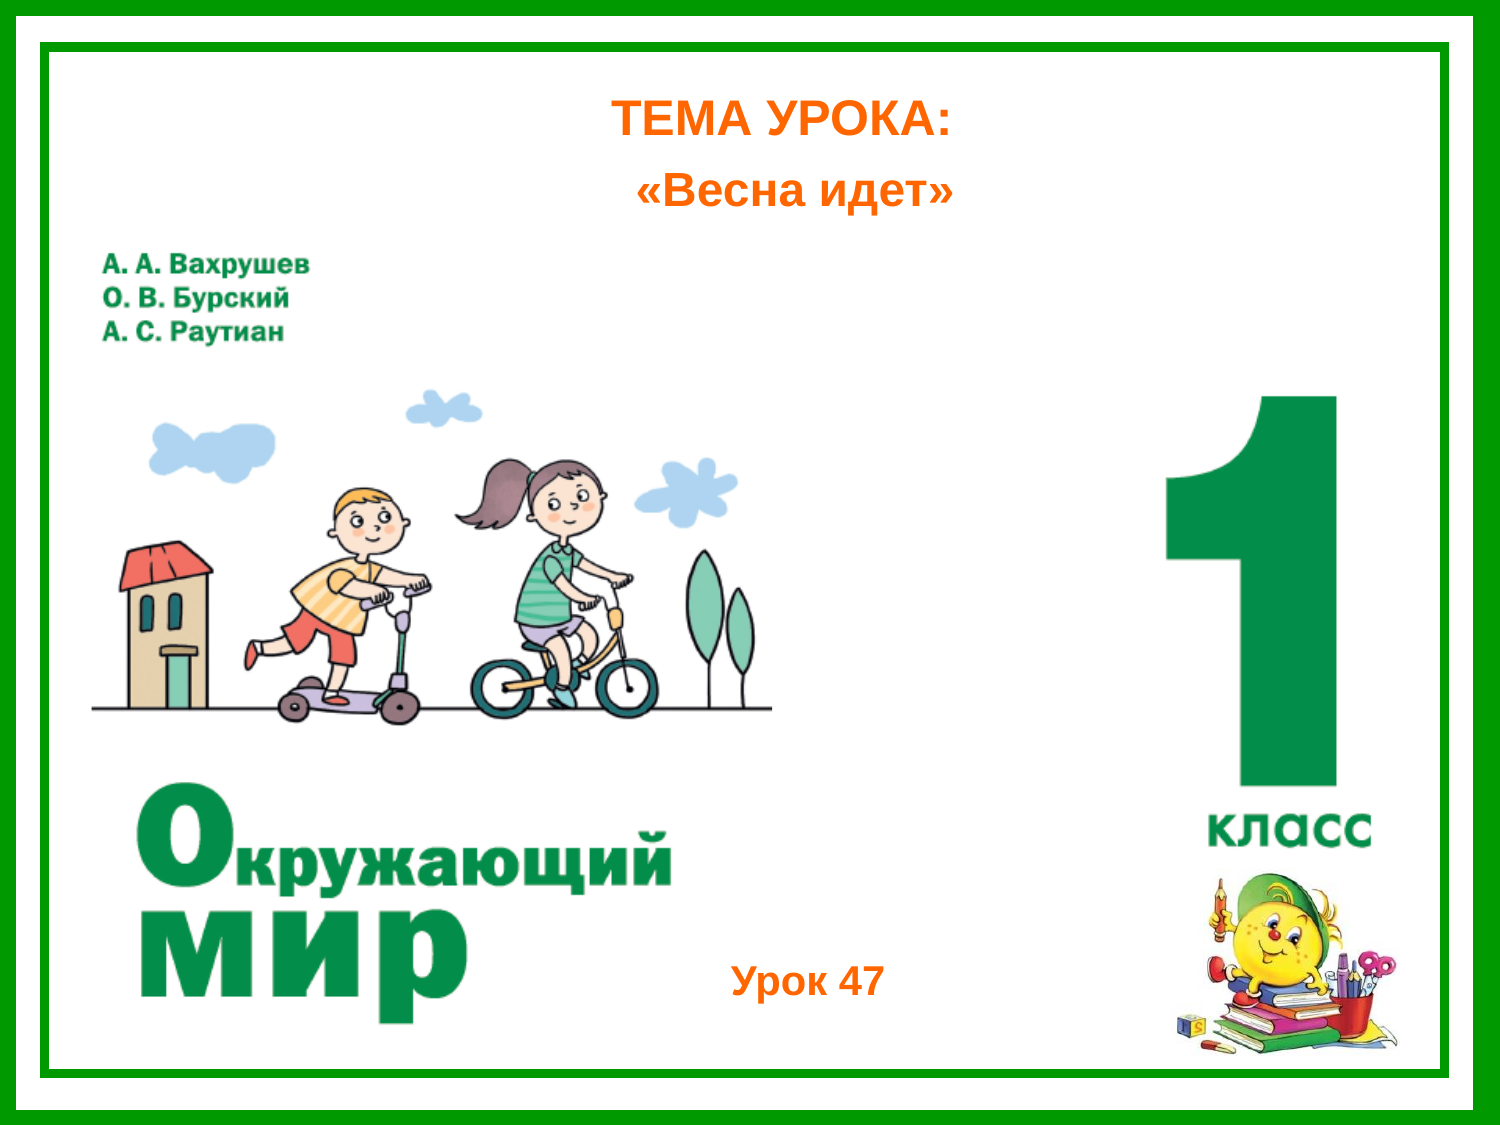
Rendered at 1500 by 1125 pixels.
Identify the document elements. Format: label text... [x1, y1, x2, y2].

text_box Урок 47 [715, 946, 902, 1012]
picture [86, 372, 773, 731]
picture [88, 213, 336, 367]
picture [88, 774, 705, 1035]
text_box ТЕМА УРОКА: «Весна идет» [133, 78, 1440, 225]
picture [1141, 366, 1401, 1065]
